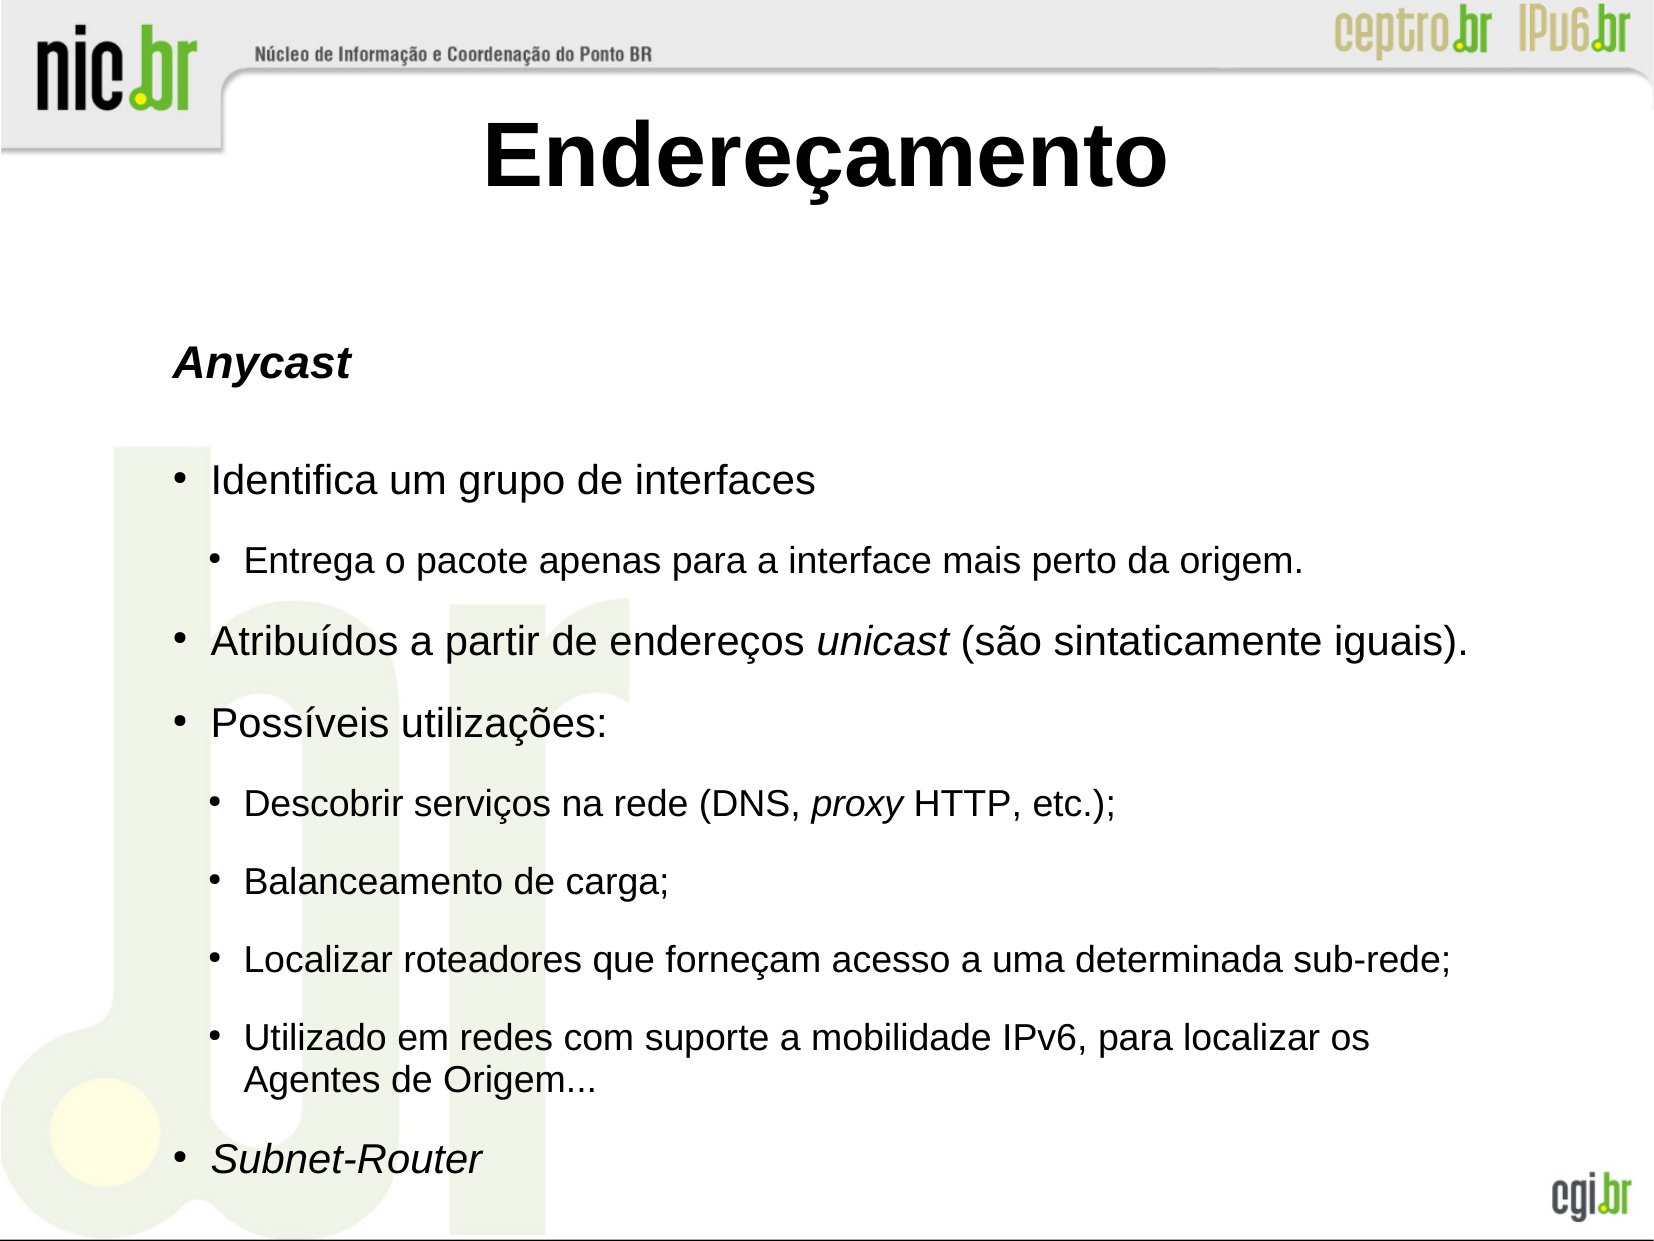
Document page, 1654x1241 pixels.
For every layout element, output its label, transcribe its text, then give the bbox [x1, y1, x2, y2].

text_box Endereçamento [88, 97, 1565, 215]
text_box Anycast Identifica um grupo de interfaces Entrega o pacote apenas para a interface mais perto da origem. Atribuídos a partir de endereços unicast (são sintaticamente iguais). Possíveis utilizações: Descobrir serviços na rede (DNS, proxy HTTP, etc.)‏; Balanceamento de carga; Localizar roteadores que forneçam acesso a uma determinada sub-rede; Utilizado em redes com suporte a mobilidade IPv6, para localizar os Agentes de Origem... Subnet-Router [157, 330, 1496, 384]
picture [0, 0, 1654, 1241]
